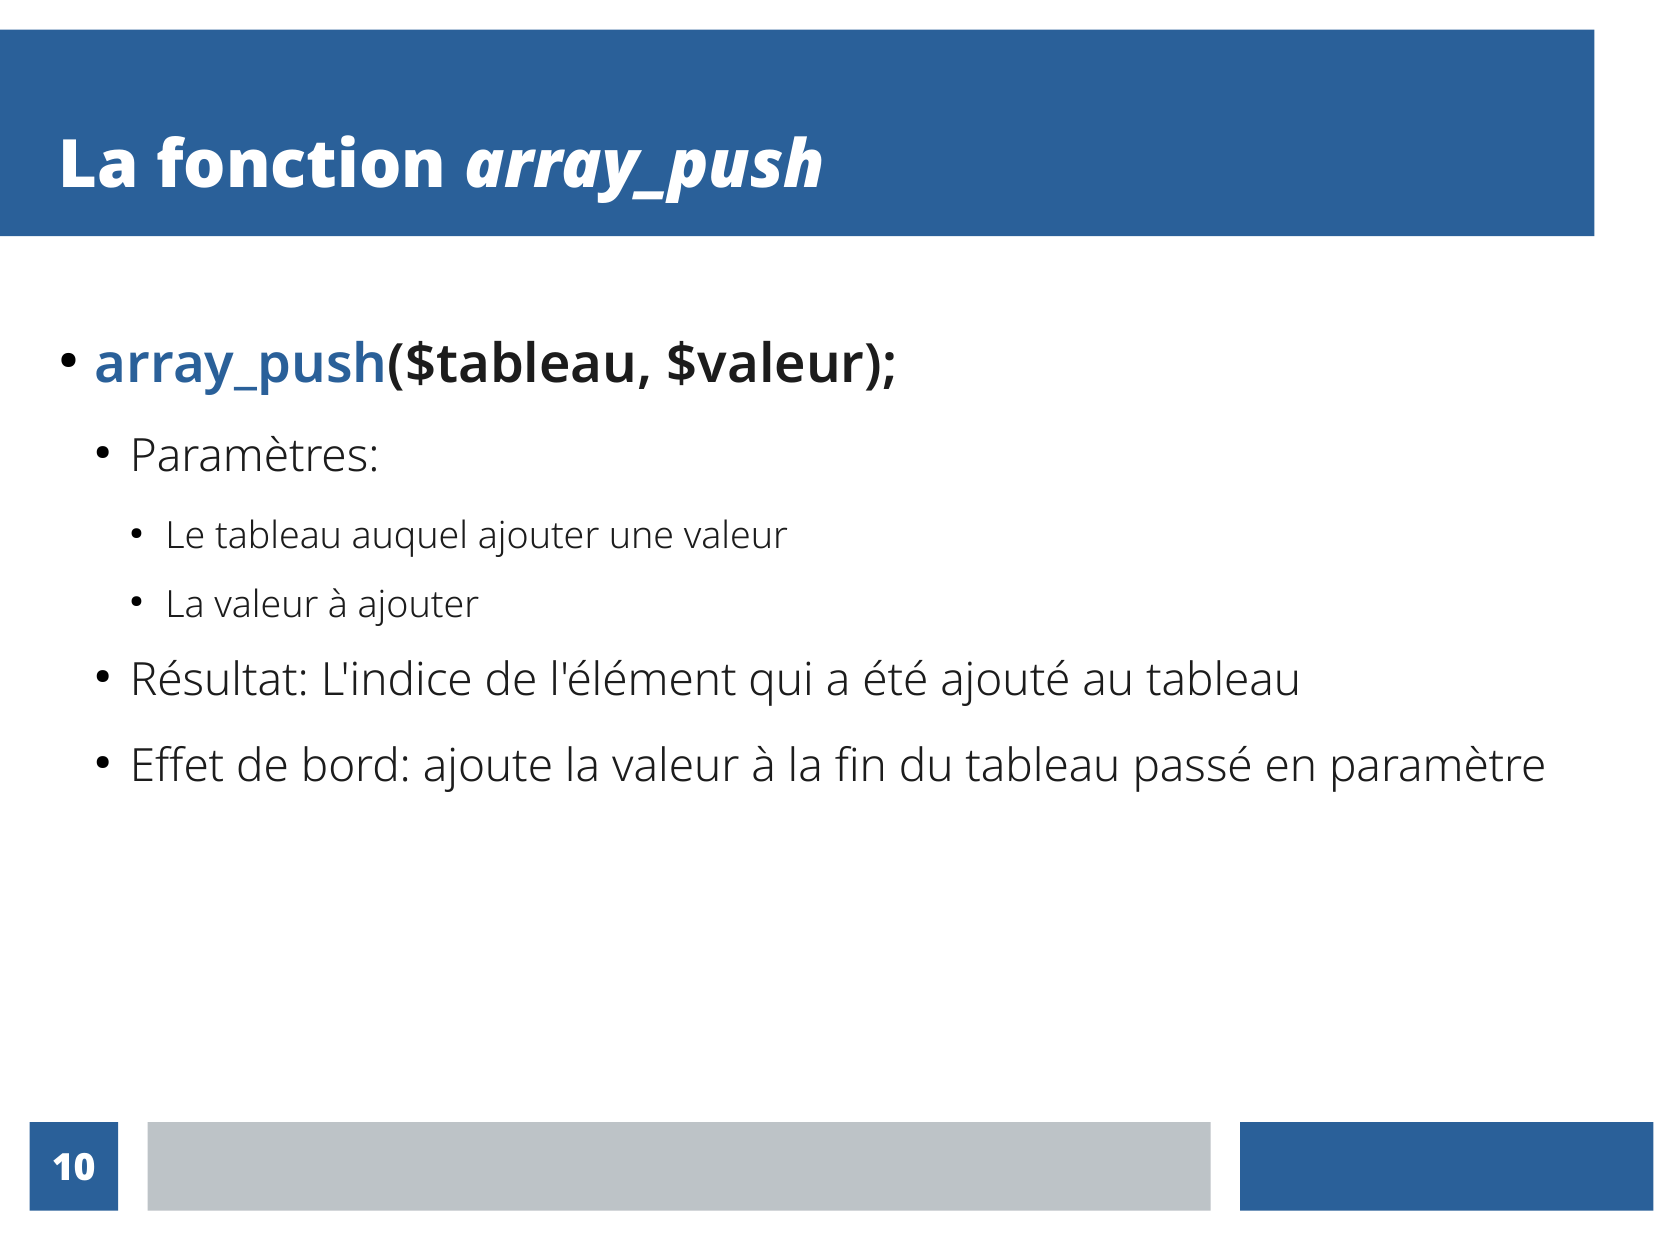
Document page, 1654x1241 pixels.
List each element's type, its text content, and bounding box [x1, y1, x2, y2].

title La fonction array_push [59, 59, 1595, 207]
list array_push($tableau, $valeur); Paramètres: Le tableau auquel ajouter une valeur La valeur à ajouter Résultat: L'indice de l'élément qui a été ajouté au tableau Effet de bord: ajoute la valeur à la fin du tableau passé en paramètre [59, 324, 1565, 1093]
